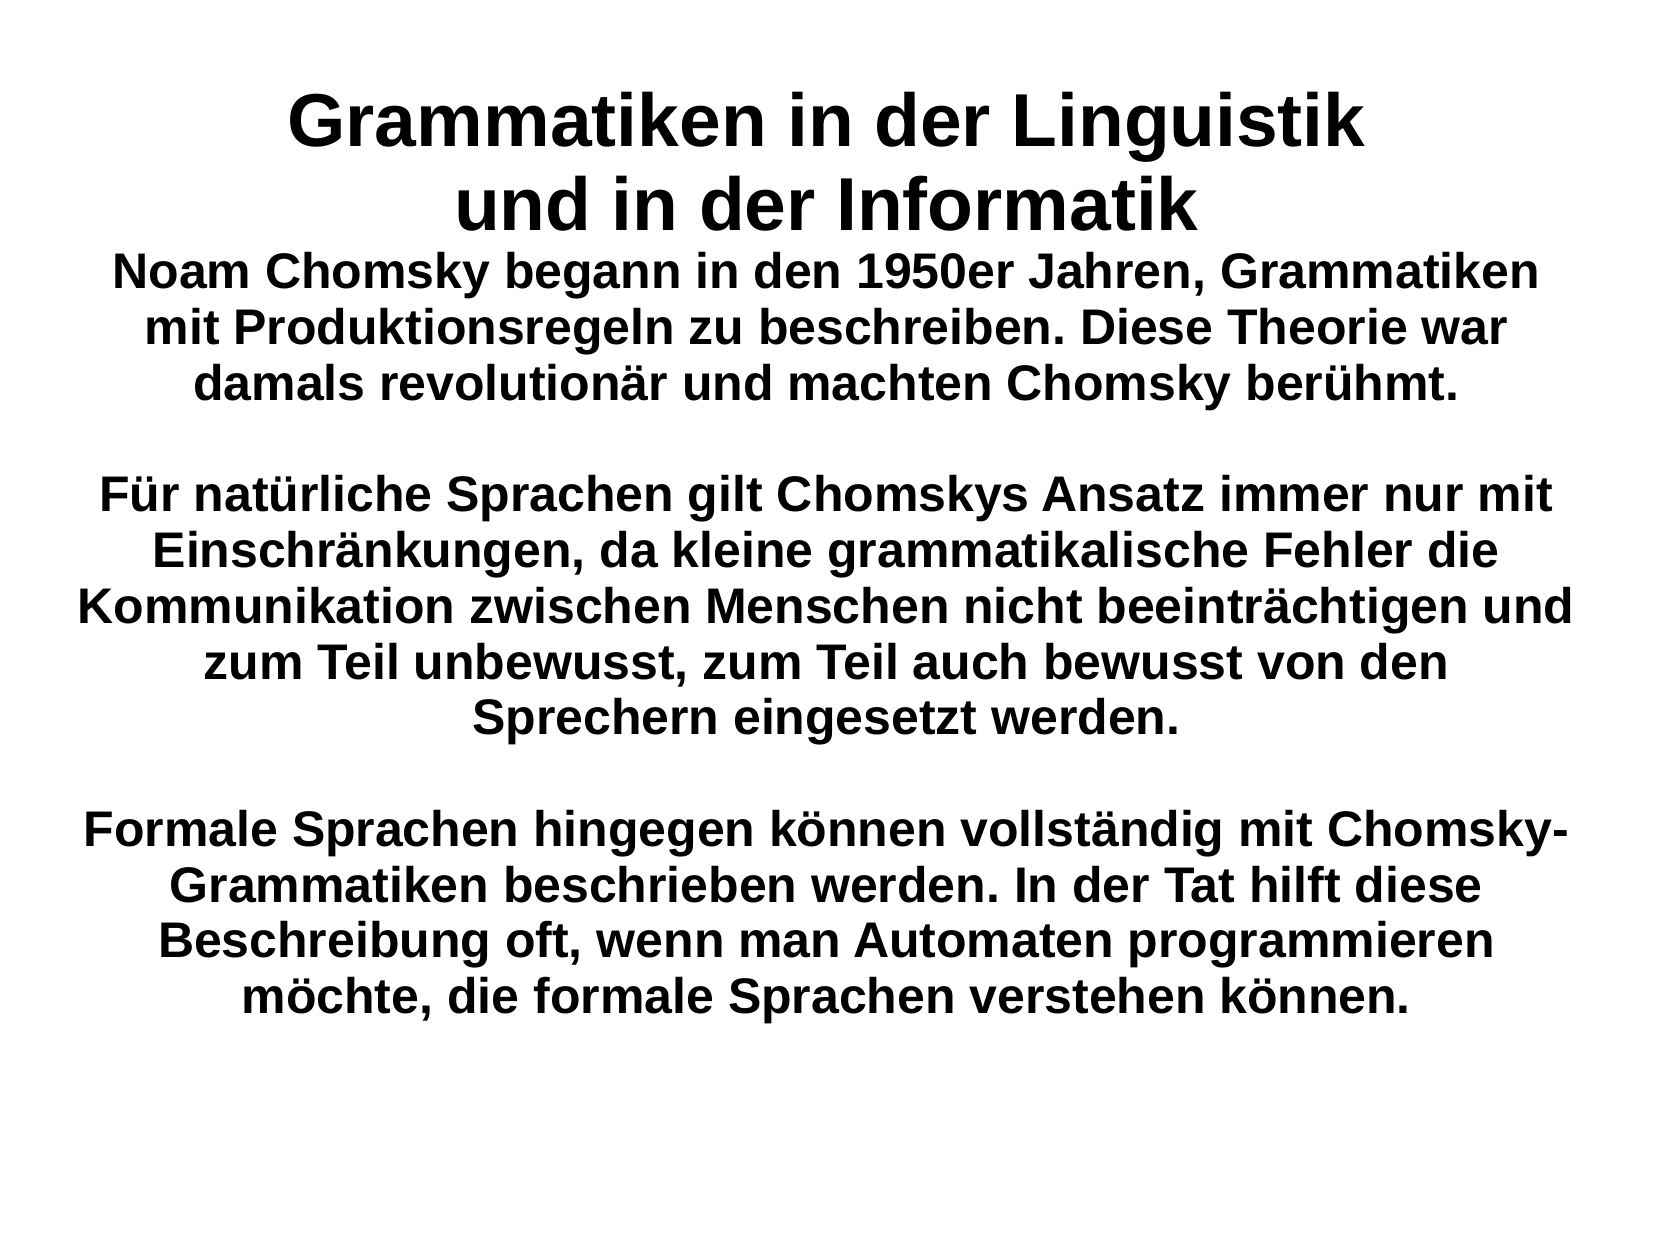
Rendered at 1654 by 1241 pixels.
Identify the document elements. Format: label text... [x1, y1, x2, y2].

text_box Noam Chomsky begann in den 1950er Jahren, Grammatiken mit Produktionsregeln zu beschreiben. Diese Theorie war damals revolutionär und machten Chomsky berühmt. Für natürliche Sprachen gilt Chomskys Ansatz immer nur mit Einschränkungen, da kleine grammatikalische Fehler die Kommunikation zwischen Menschen nicht beeinträchtigen und zum Teil unbewusst, zum Teil auch bewusst von den Sprechern eingesetzt werden. Formale Sprachen hingegen können vollständig mit Chomsky-Grammatiken beschrieben werden. In der Tat hilft diese Beschreibung oft, wenn man Automaten programmieren möchte, die formale Sprachen verstehen können. [59, 236, 1595, 1173]
title Grammatiken in der Linguistik und in der Informatik [88, 78, 1565, 236]
